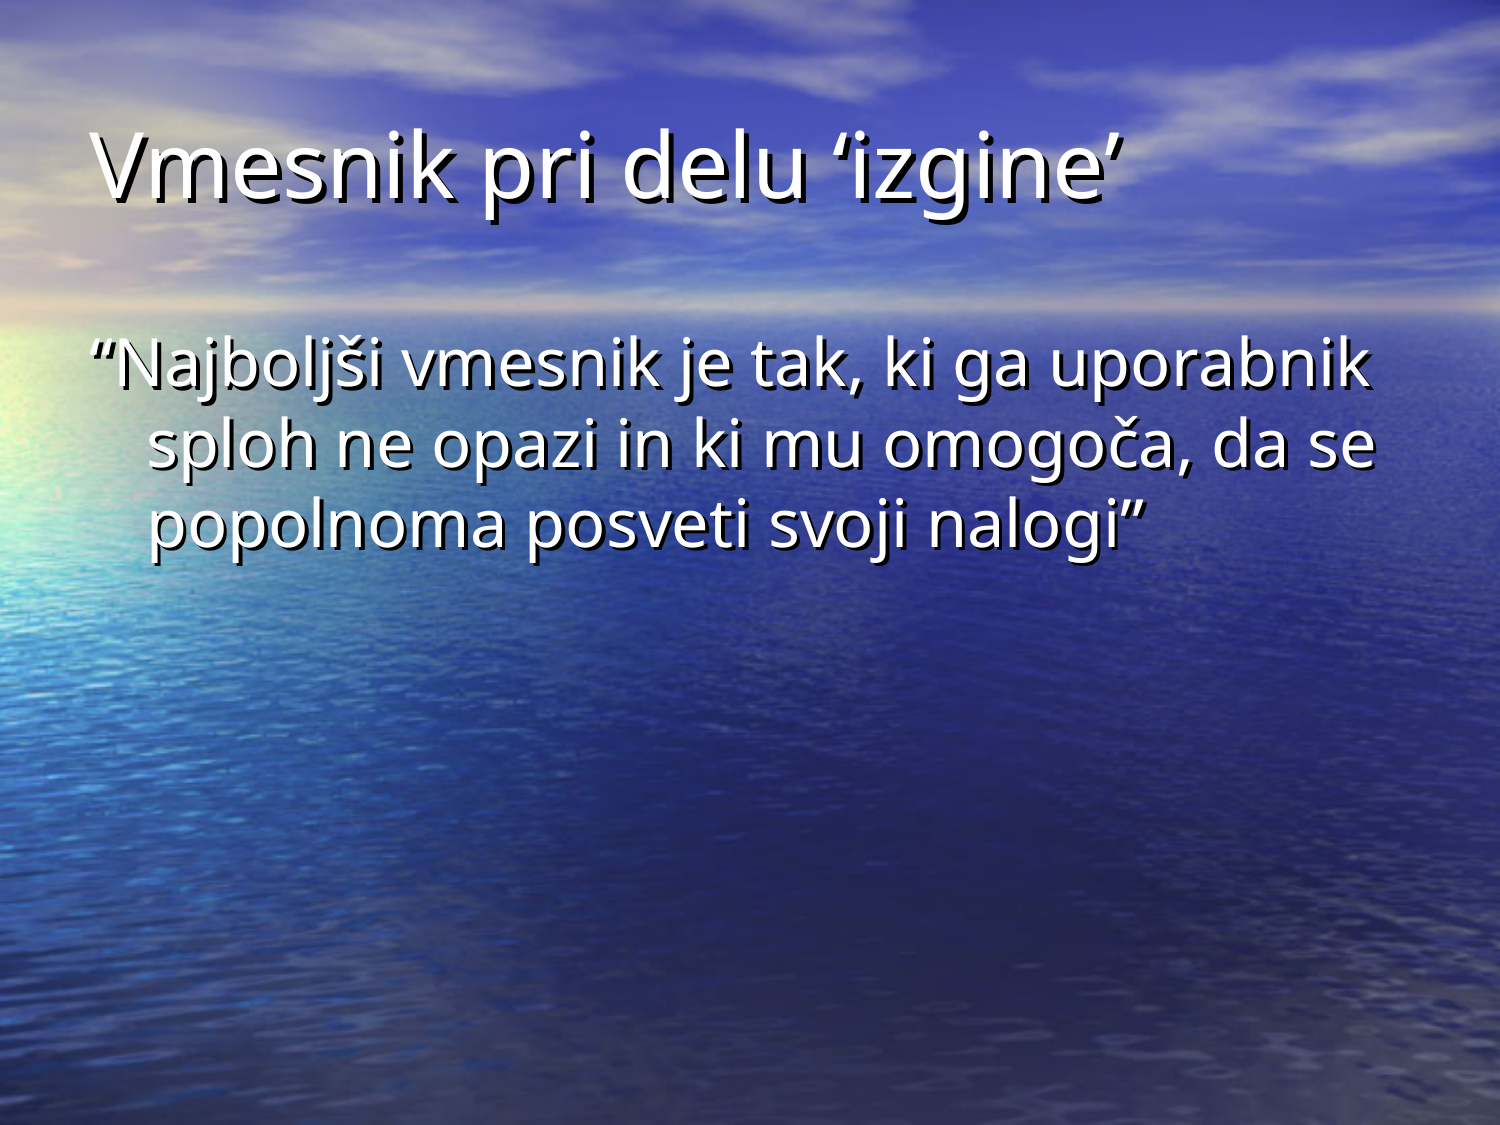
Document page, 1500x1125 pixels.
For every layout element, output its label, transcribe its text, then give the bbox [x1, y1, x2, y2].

title Vmesnik pri delu ‘izgine’ [75, 47, 1426, 276]
list “Najboljši vmesnik je tak, ki ga uporabnik sploh ne opazi in ki mu omogoča, da se popolnoma posveti svoji nalogi” [75, 312, 1426, 988]
picture [0, 0, 1500, 1125]
